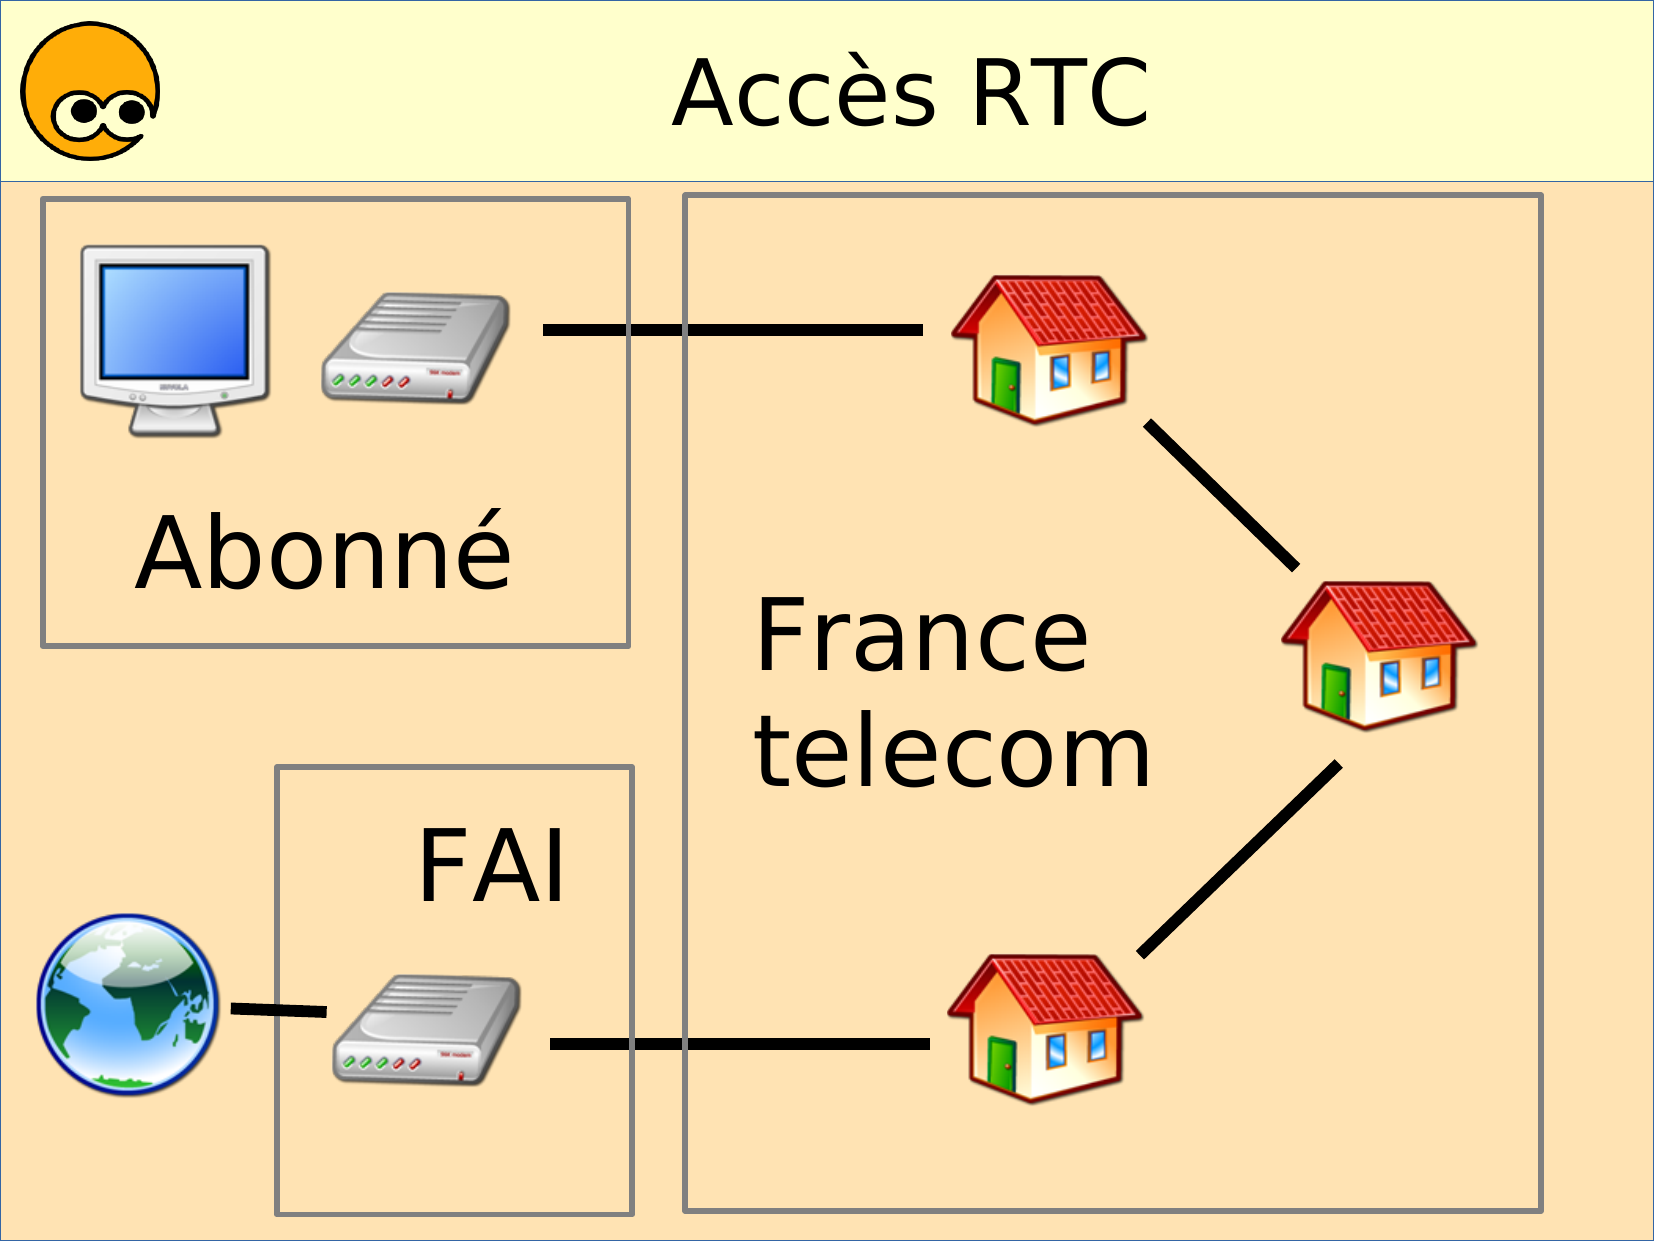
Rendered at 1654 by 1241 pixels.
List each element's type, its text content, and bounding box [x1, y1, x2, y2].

picture [20, 21, 160, 161]
picture [74, 240, 275, 441]
picture [947, 926, 1148, 1127]
title Accès RTC [203, 33, 1620, 154]
picture [326, 929, 527, 1130]
text_box FAI [394, 795, 604, 939]
picture [1281, 553, 1482, 754]
text_box Abonné [113, 482, 554, 626]
text_box France telecom [731, 564, 1183, 824]
picture [27, 904, 228, 1105]
picture [315, 247, 516, 448]
picture [951, 247, 1152, 448]
